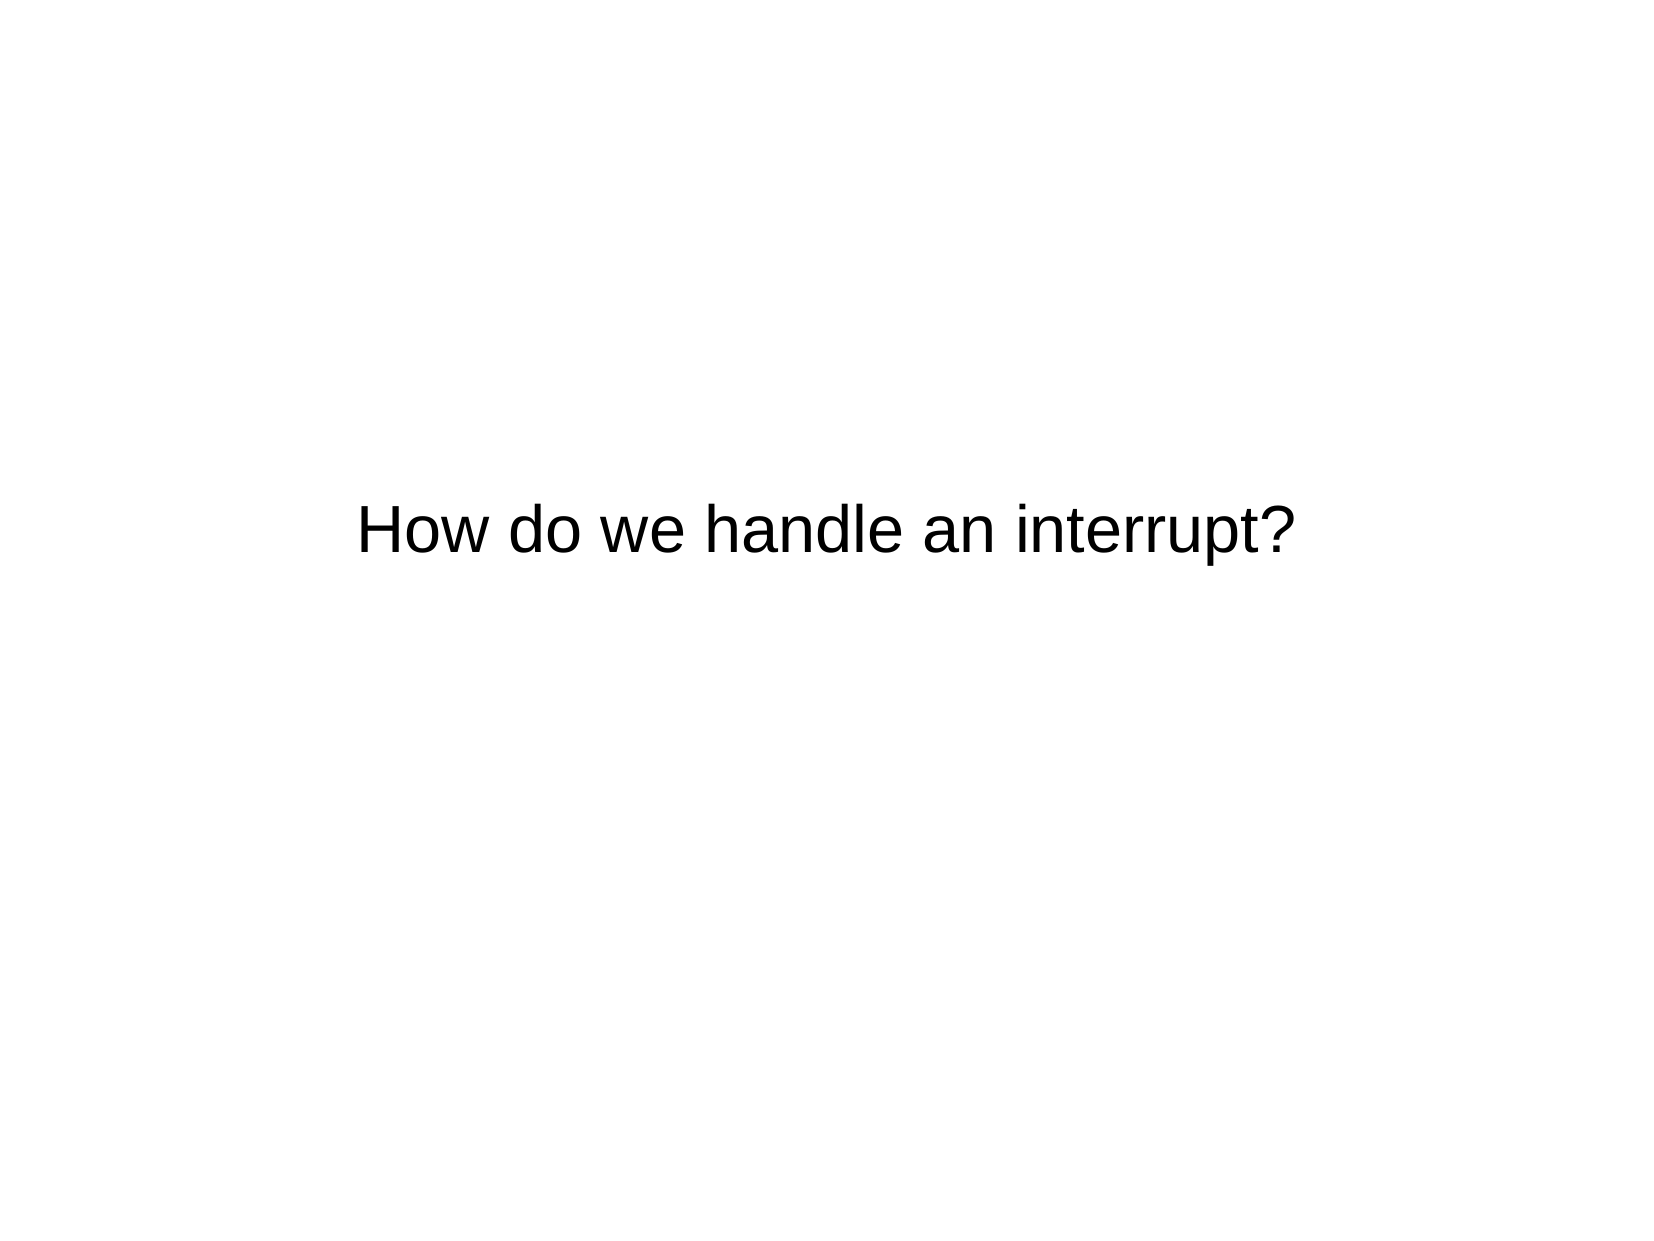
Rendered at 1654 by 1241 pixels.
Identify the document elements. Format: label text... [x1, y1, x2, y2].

subtitle How do we handle an interrupt? [82, 49, 1571, 1010]
